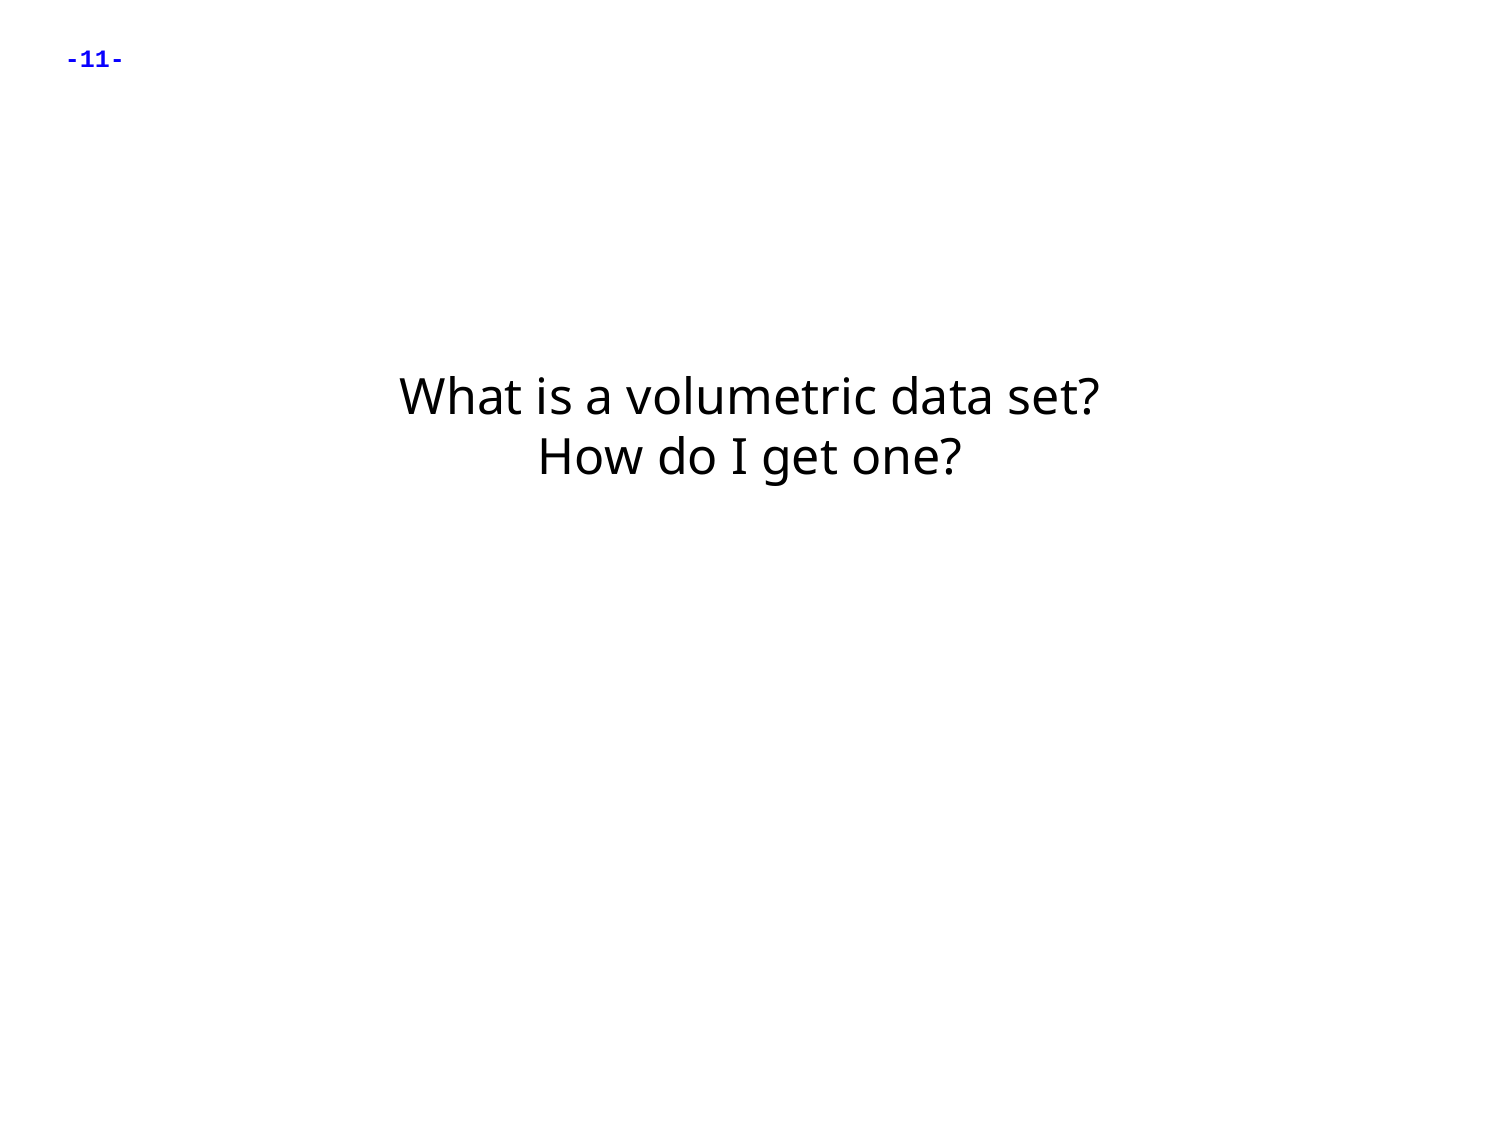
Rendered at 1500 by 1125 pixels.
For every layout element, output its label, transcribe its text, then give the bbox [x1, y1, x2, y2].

text_box What is a volumetric data set? How do I get one? [330, 356, 1170, 492]
